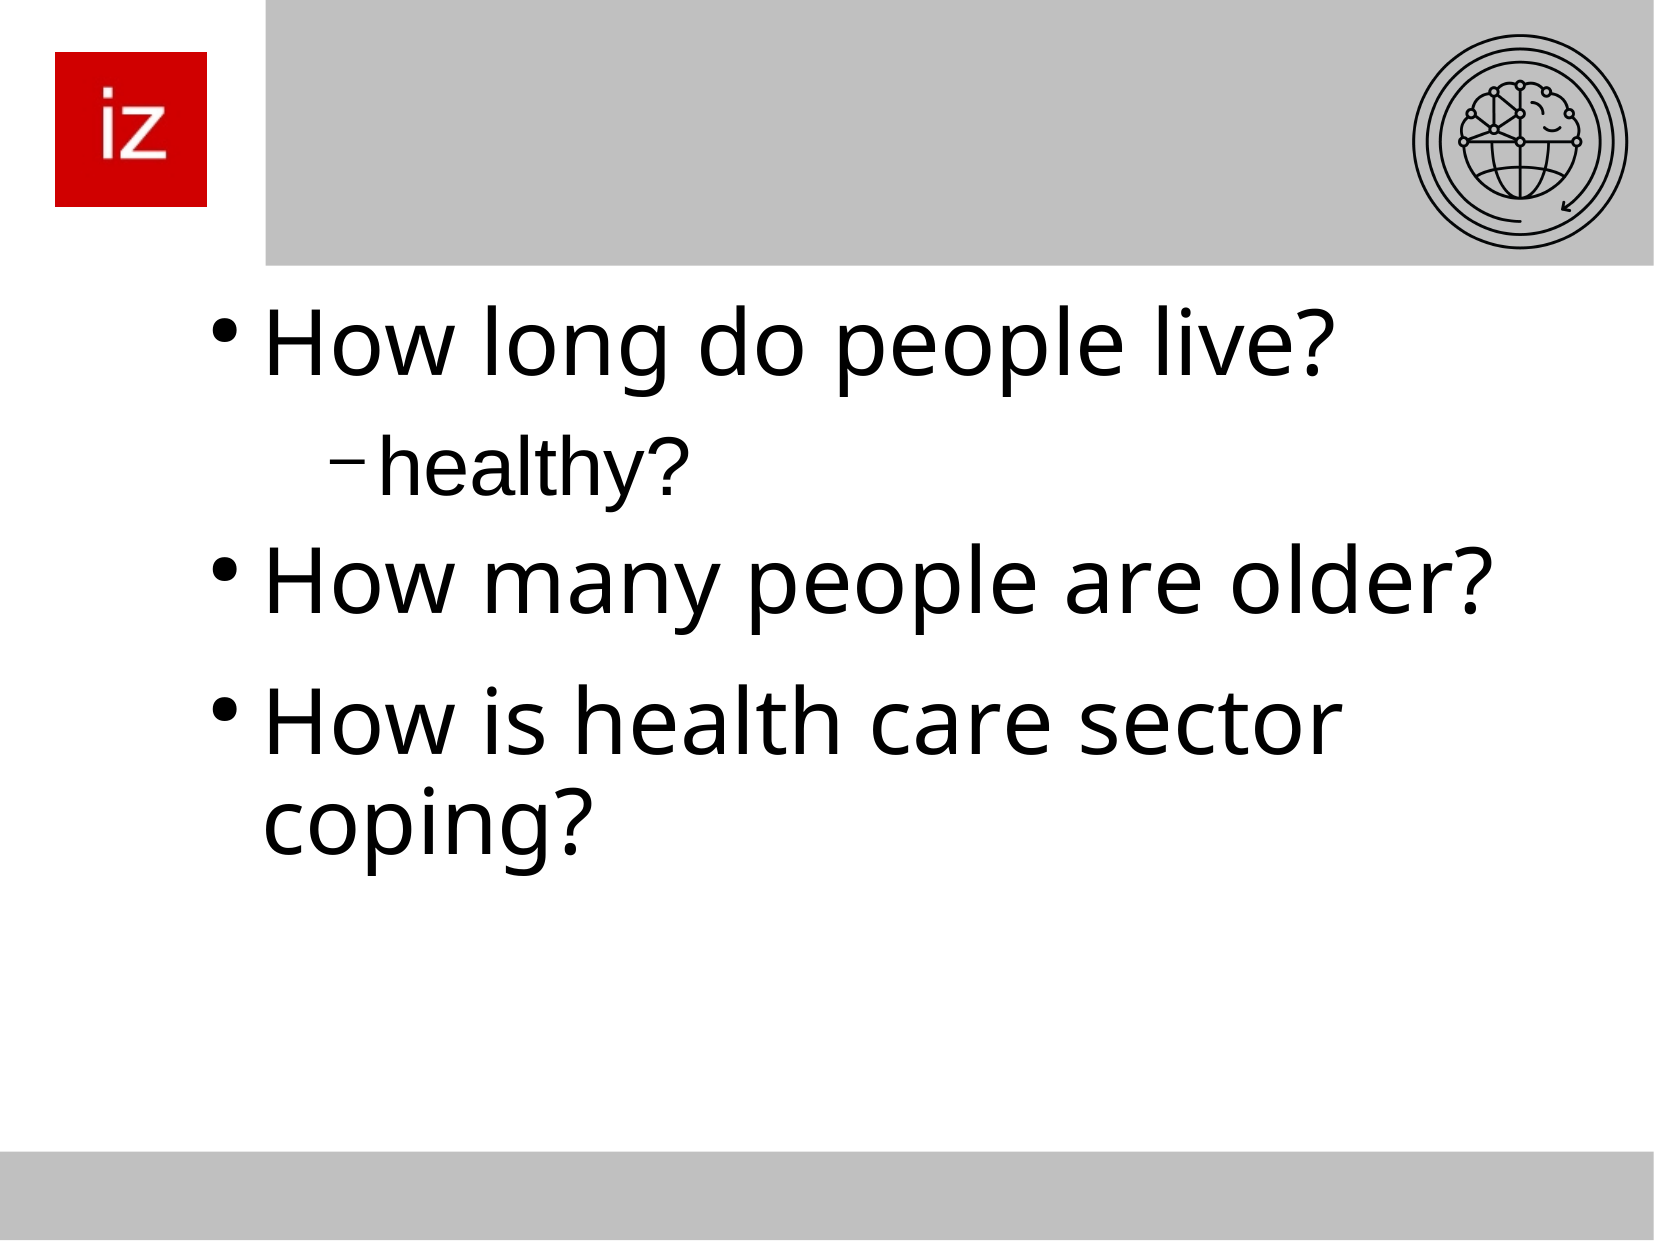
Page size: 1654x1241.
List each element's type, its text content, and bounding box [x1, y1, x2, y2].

picture [55, 52, 207, 207]
picture [1352, 0, 1654, 309]
list How long do people live? healthy? How many people are older? How is health care sector coping? [94, 295, 1506, 1077]
